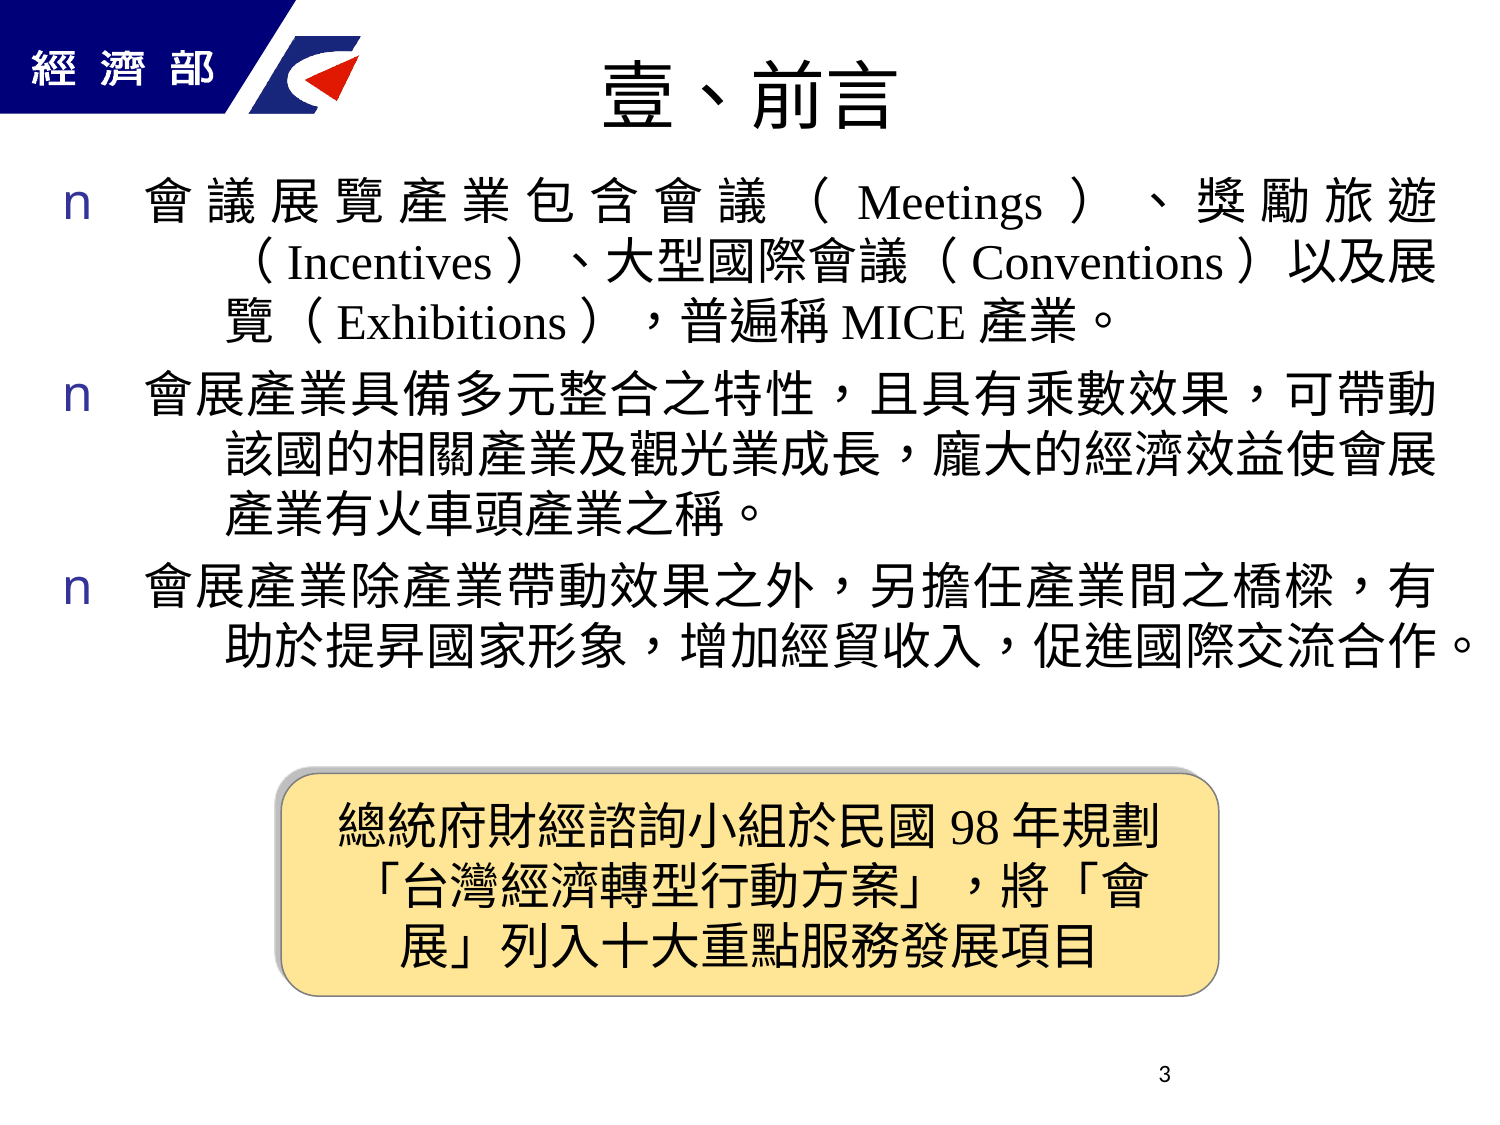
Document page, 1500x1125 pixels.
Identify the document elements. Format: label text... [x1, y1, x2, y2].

text_box 總統府財經諮詢小組於民國98年規劃「台灣經濟轉型行動方案」，將「會展」列入十大重點服務發展項目 [281, 773, 1219, 997]
text_box 壹、前言 [75, 0, 1425, 152]
text_box 會議展覽產業包含會議（Meetings）、獎勵旅遊（Incentives）、大型國際會議（Conventions）以及展覽（Exhibitions），普遍稱MICE產業。 會展產業具備多元整合之特性，且具有乘數效果，可帶動該國的相關產業及觀光業成長，龐大的經濟效益使會展產業有火車頭產業之稱。 會展產業除產業帶動效果之外，另擔任產業間之橋樑，有助於提昇國家形象，增加經貿收入，促進國際交流合作。 [47, 162, 1453, 1031]
